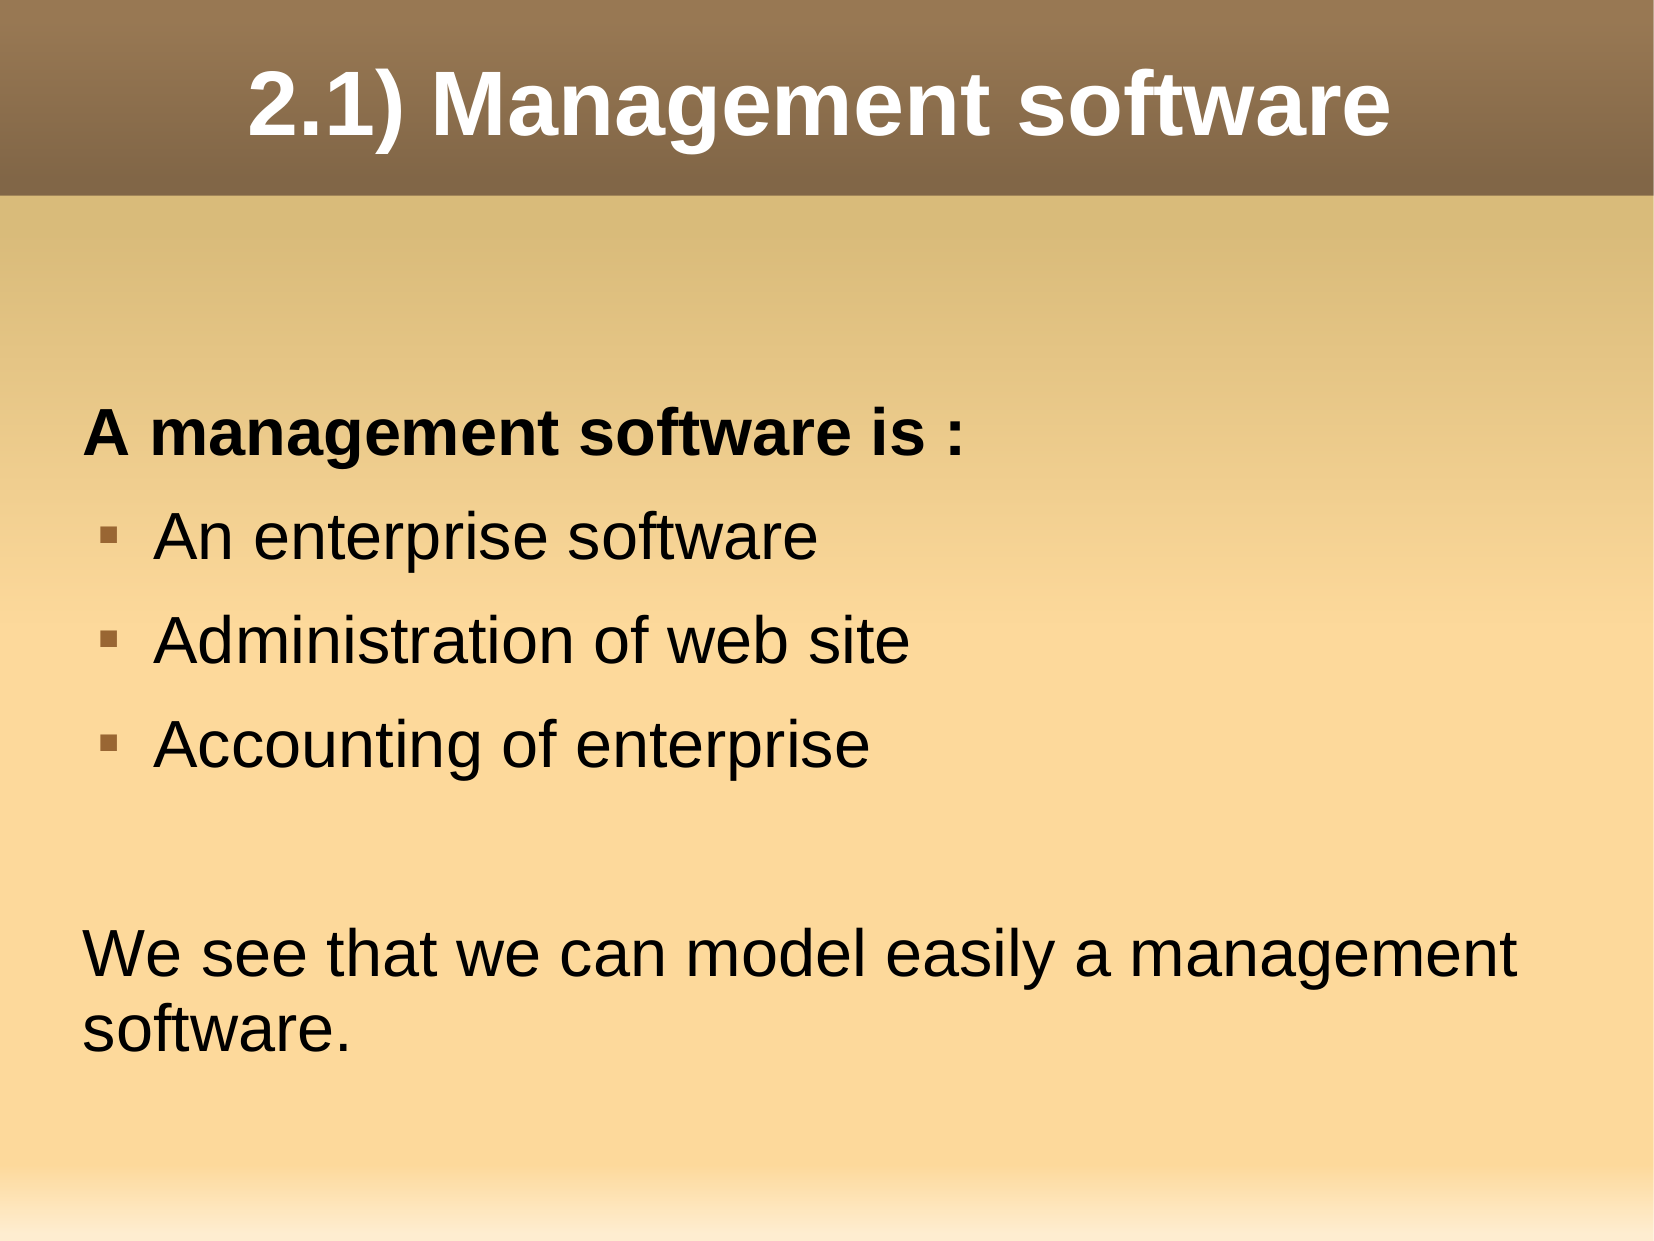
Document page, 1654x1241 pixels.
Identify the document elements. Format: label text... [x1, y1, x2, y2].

list A management software is : An enterprise software Administration of web site Accounting of enterprise We see that we can model easily a management software. [82, 290, 1571, 1094]
title 2.1) Management software [76, 7, 1565, 200]
picture [0, 0, 1654, 1241]
